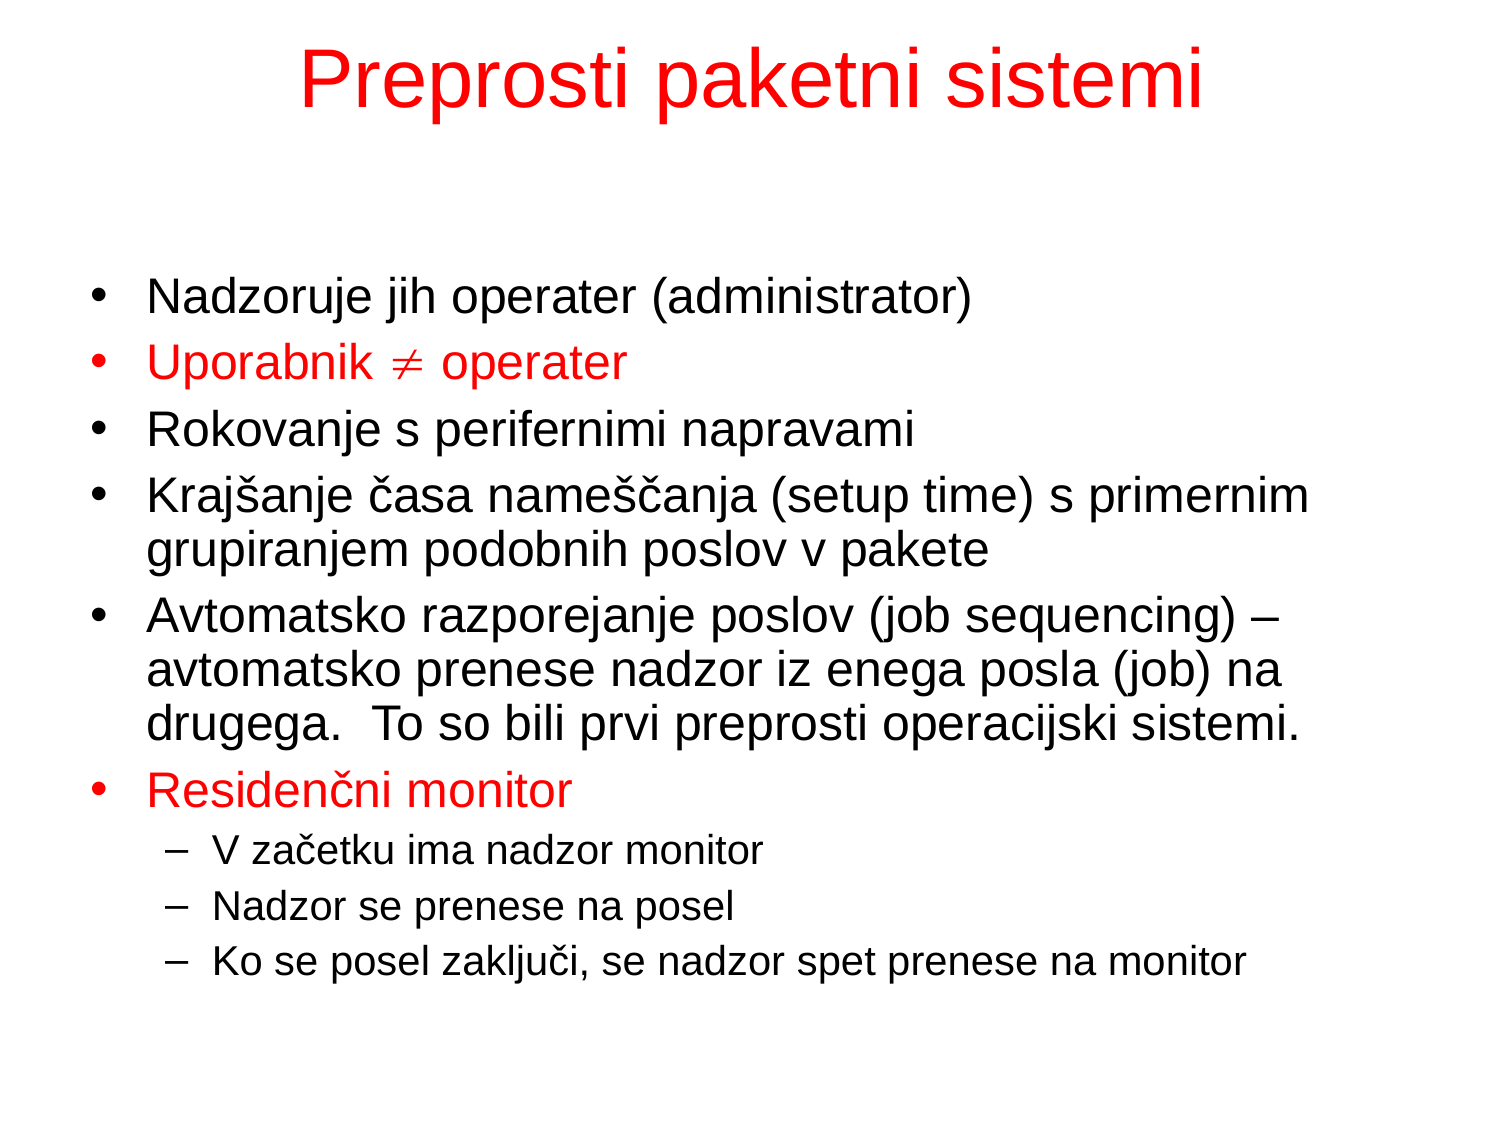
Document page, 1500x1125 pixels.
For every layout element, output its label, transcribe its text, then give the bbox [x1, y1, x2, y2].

list Nadzoruje jih operater (administrator) Uporabnik  operater Rokovanje s perifernimi napravami Krajšanje časa nameščanja (setup time) s primernim grupiranjem podobnih poslov v pakete Avtomatsko razporejanje poslov (job sequencing) – avtomatsko prenese nadzor iz enega posla (job) na drugega. To so bili prvi preprosti operacijski sistemi. Residenčni monitor V začetku ima nadzor monitor Nadzor se prenese na posel Ko se posel zaključi, se nadzor spet prenese na monitor [75, 262, 1426, 1006]
title Preprosti paketni sistemi [76, 0, 1427, 149]
